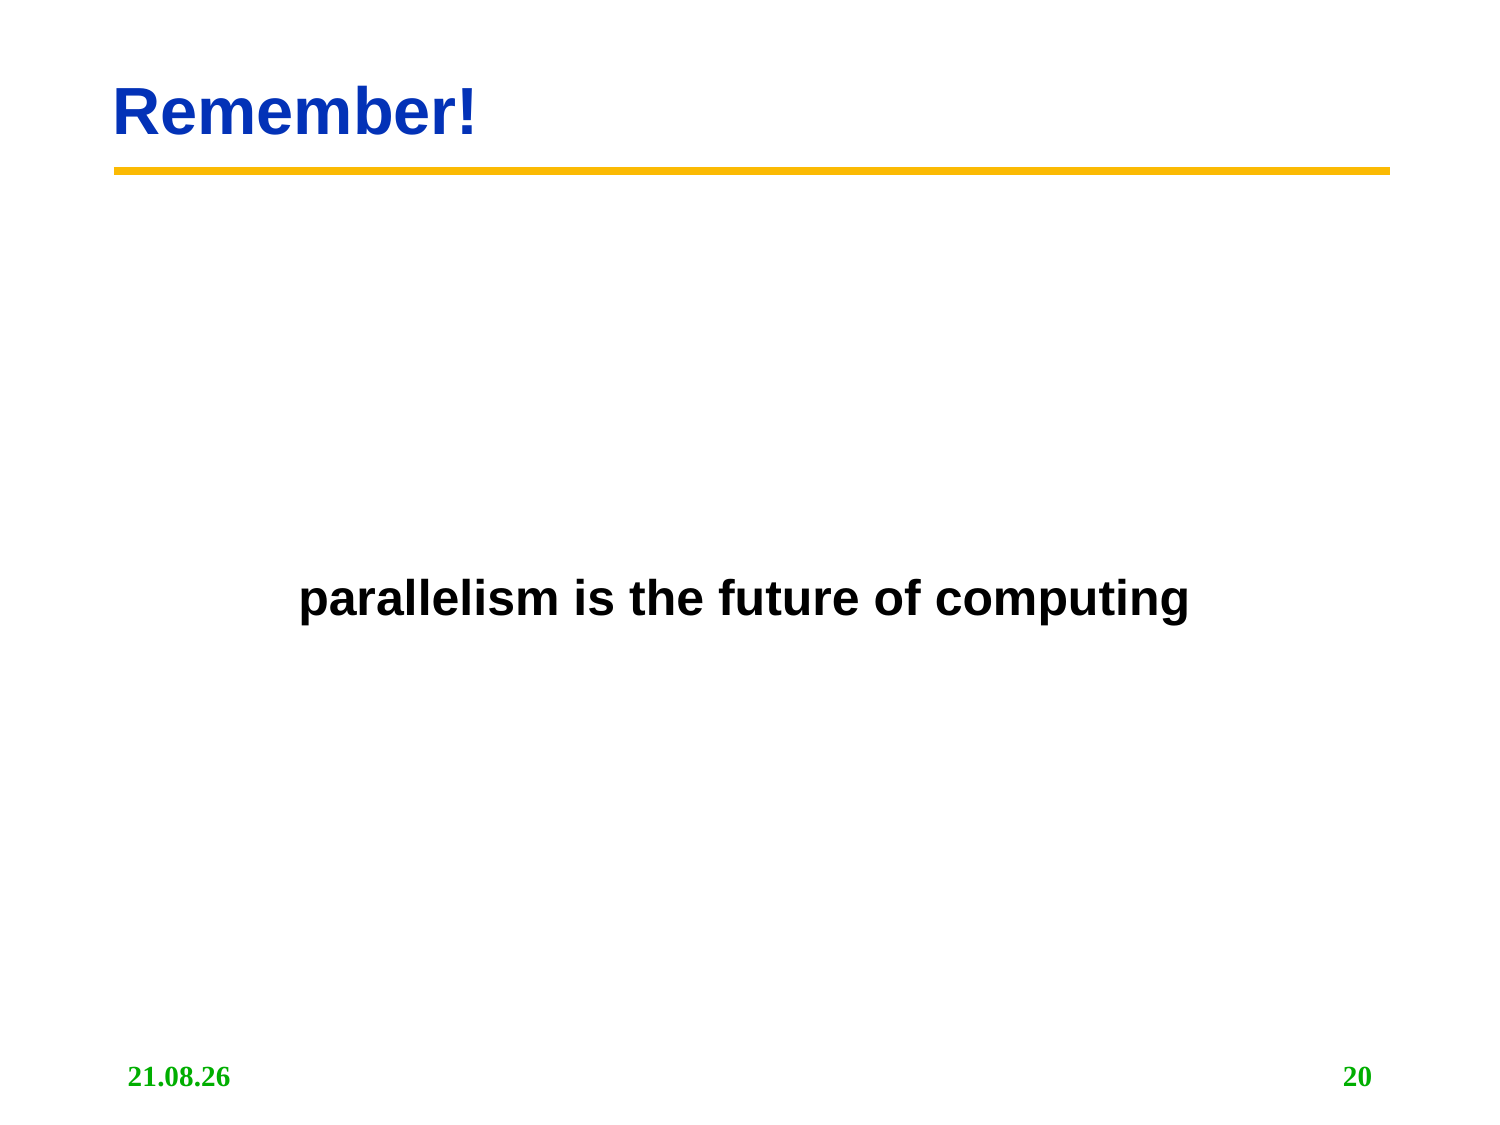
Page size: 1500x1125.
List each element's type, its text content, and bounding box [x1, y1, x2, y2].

subtitle parallelism is the future of computing [114, 195, 1375, 1005]
title Remember! [112, 54, 1309, 176]
